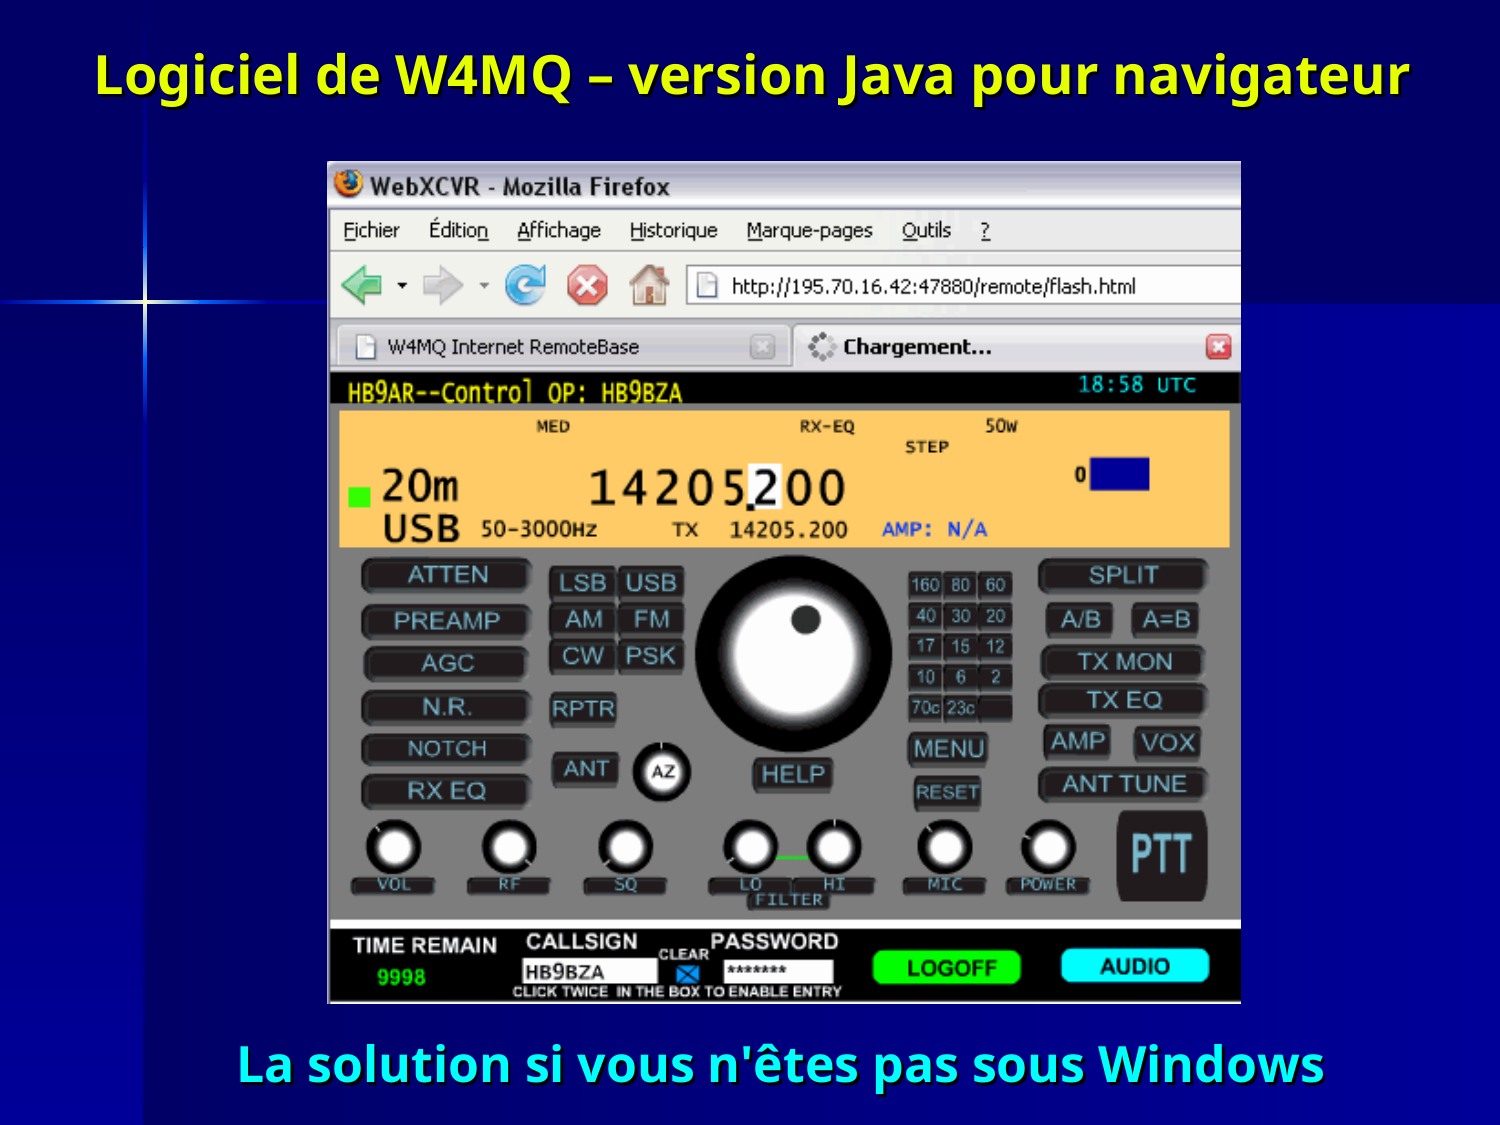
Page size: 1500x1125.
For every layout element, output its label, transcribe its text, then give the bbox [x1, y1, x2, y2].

subtitle La solution si vous n'êtes pas sous Windows [236, 1003, 1359, 1123]
title Logiciel de W4MQ – version Java pour navigateur [29, 0, 1477, 148]
picture [327, 161, 1241, 1003]
